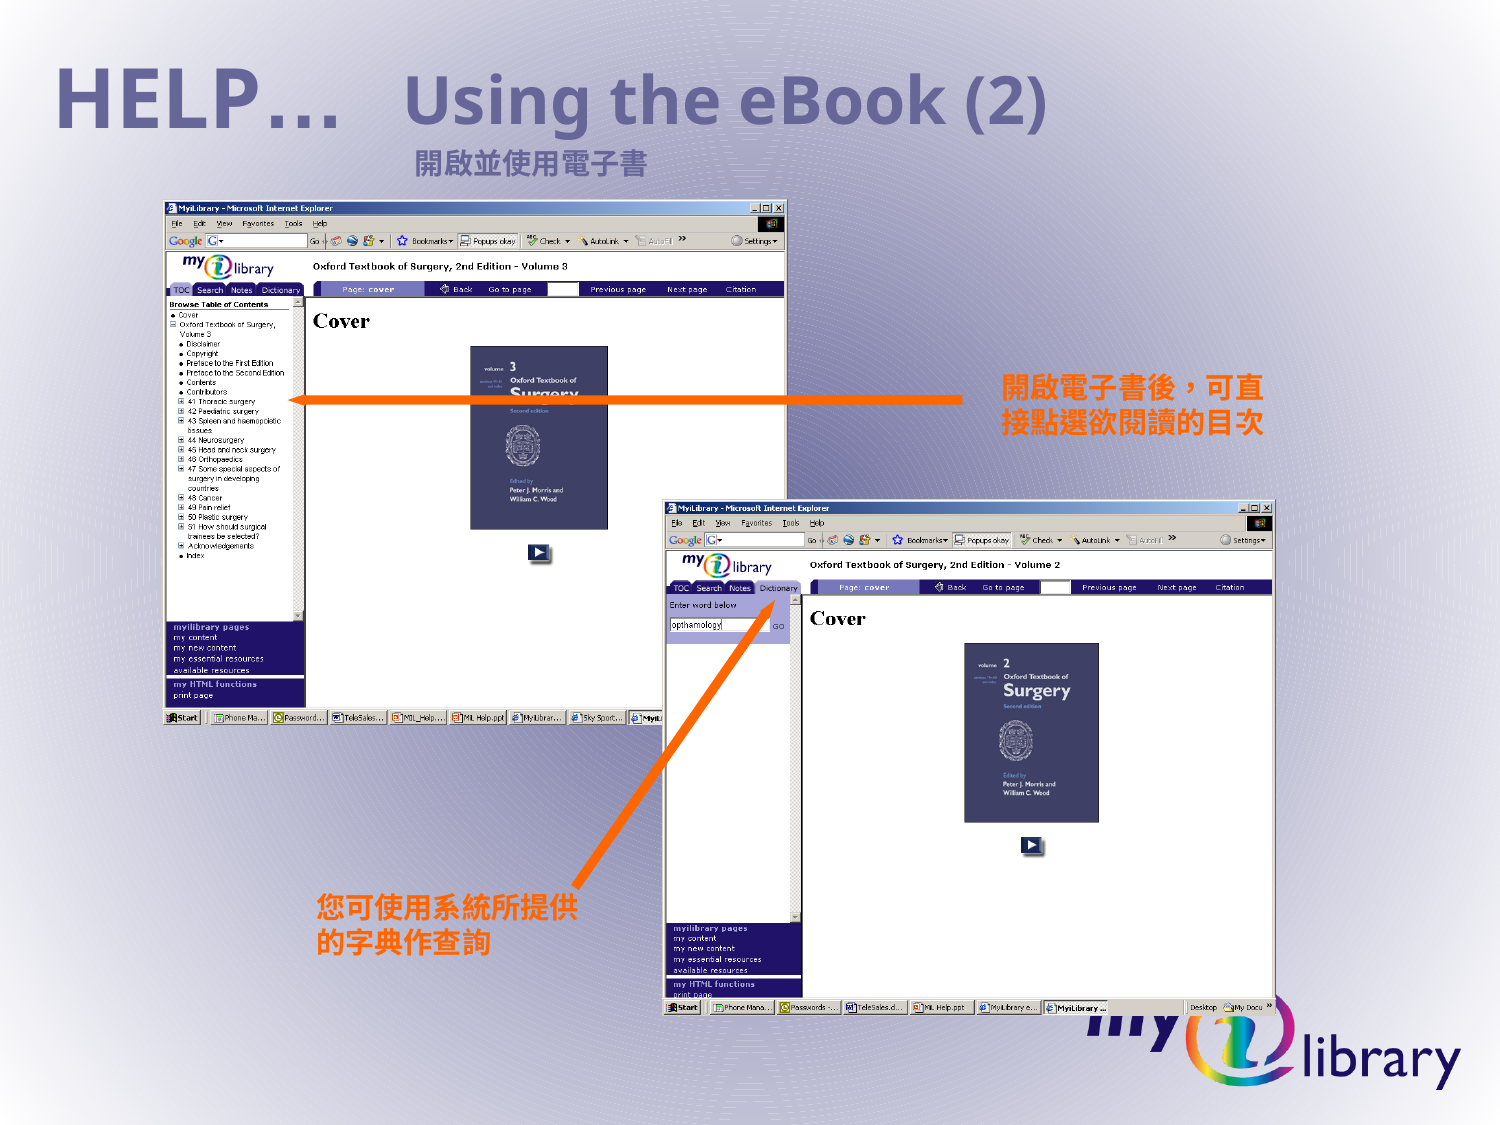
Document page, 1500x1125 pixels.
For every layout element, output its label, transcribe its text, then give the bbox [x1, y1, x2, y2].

text_box 開啟電子書後，可直接點選欲閱讀的目次 [986, 361, 1287, 447]
picture [162, 200, 1276, 1016]
text_box 開啟並使用電子書 [399, 137, 1325, 188]
text_box 您可使用系統所提供的字典作查詢 [301, 881, 602, 967]
text_box Using the eBook (2) [387, 50, 1126, 146]
